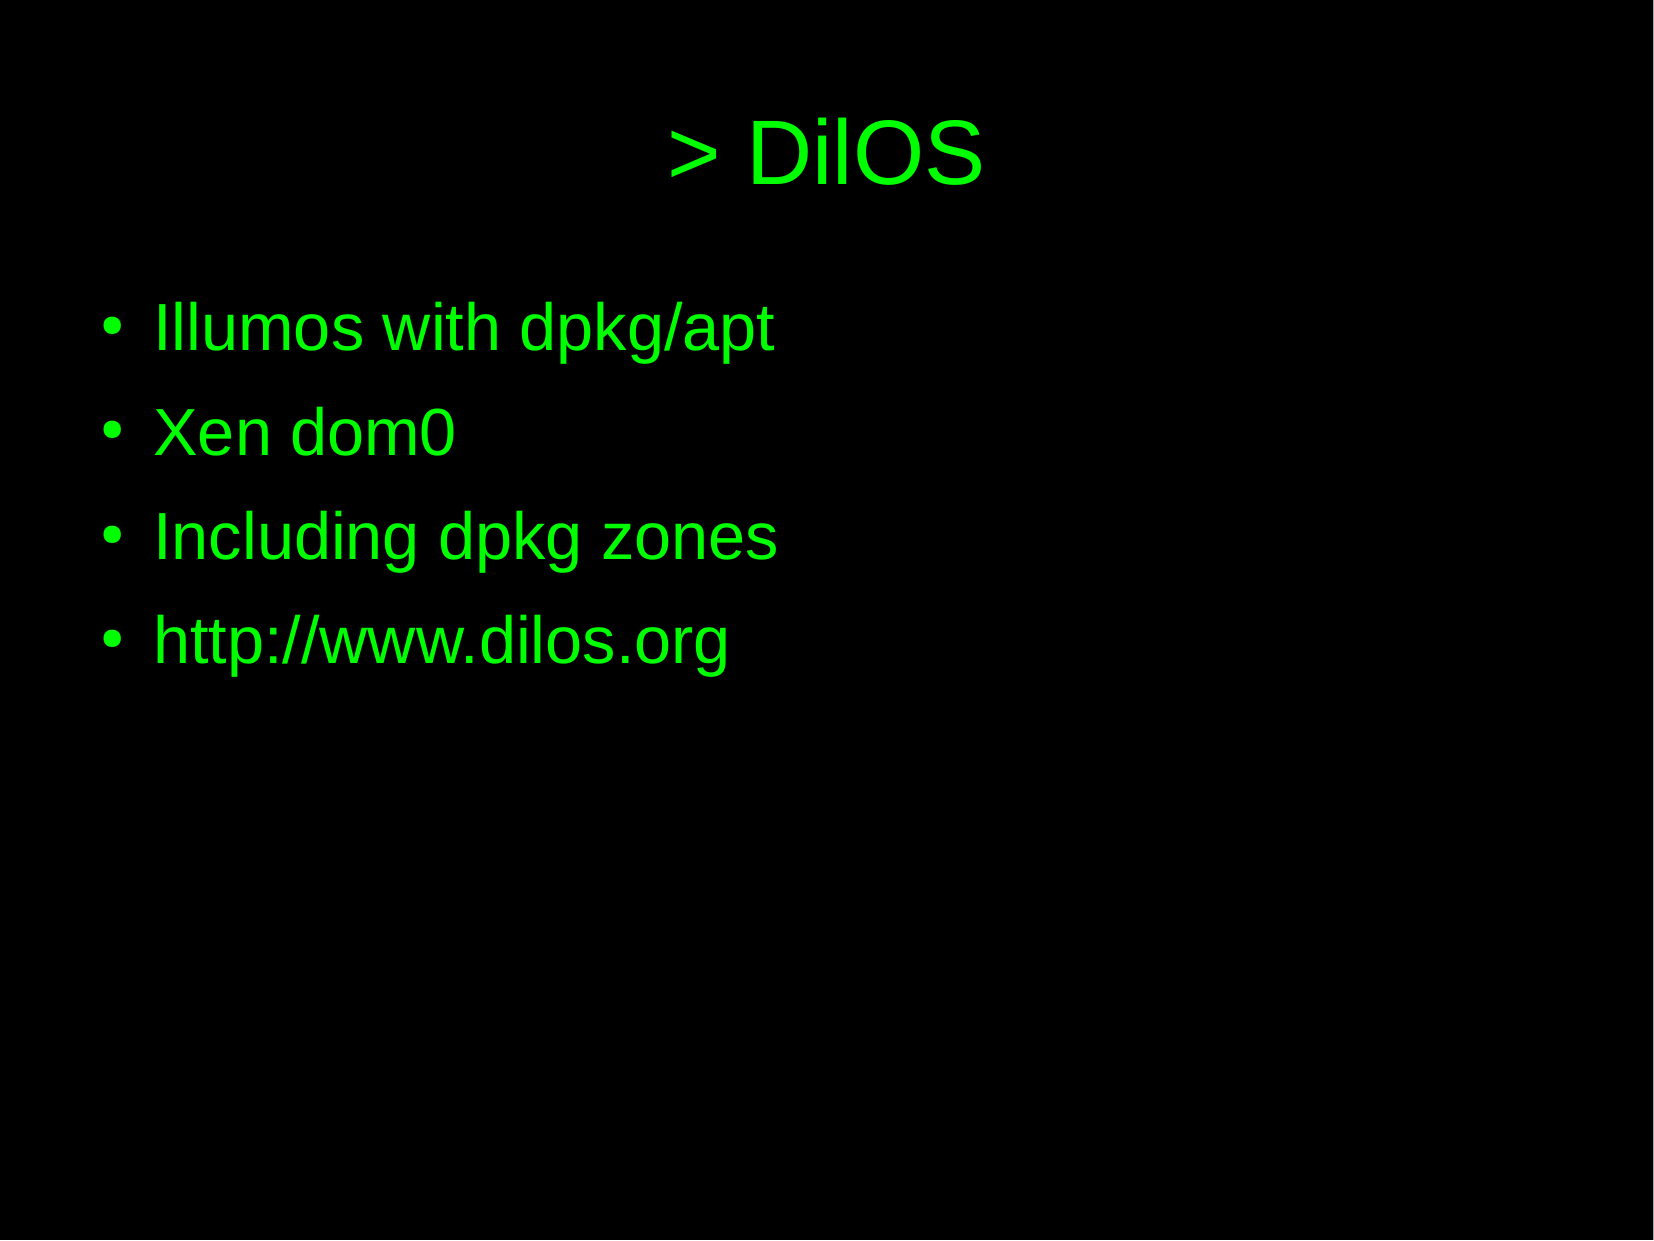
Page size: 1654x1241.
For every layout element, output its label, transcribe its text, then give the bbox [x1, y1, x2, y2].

list Illumos with dpkg/apt Xen dom0 Including dpkg zones http://www.dilos.org [82, 290, 1571, 1010]
title > DilOS [82, 49, 1571, 257]
